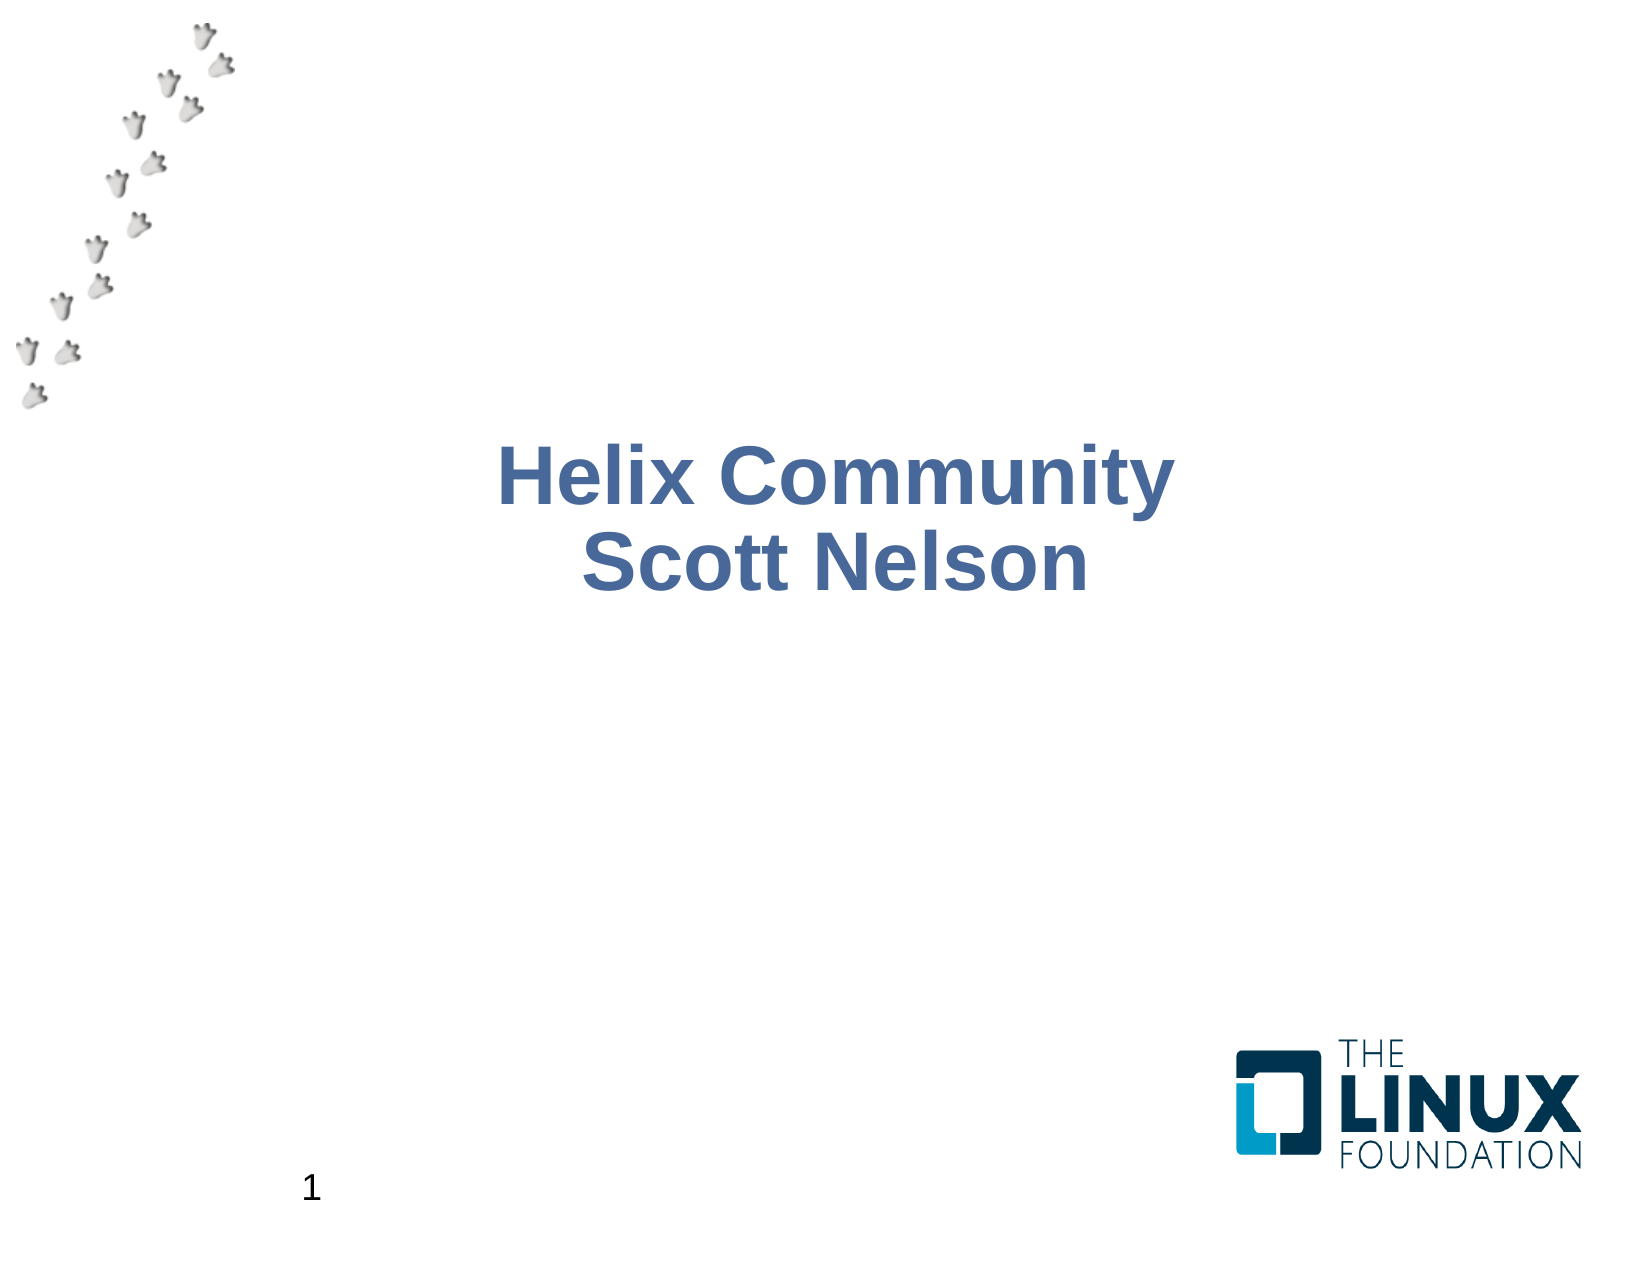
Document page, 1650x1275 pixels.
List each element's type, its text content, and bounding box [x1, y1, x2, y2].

subtitle Helix Community Scott Nelson [347, 357, 1290, 841]
picture [16, 23, 235, 430]
picture [1216, 1012, 1613, 1200]
